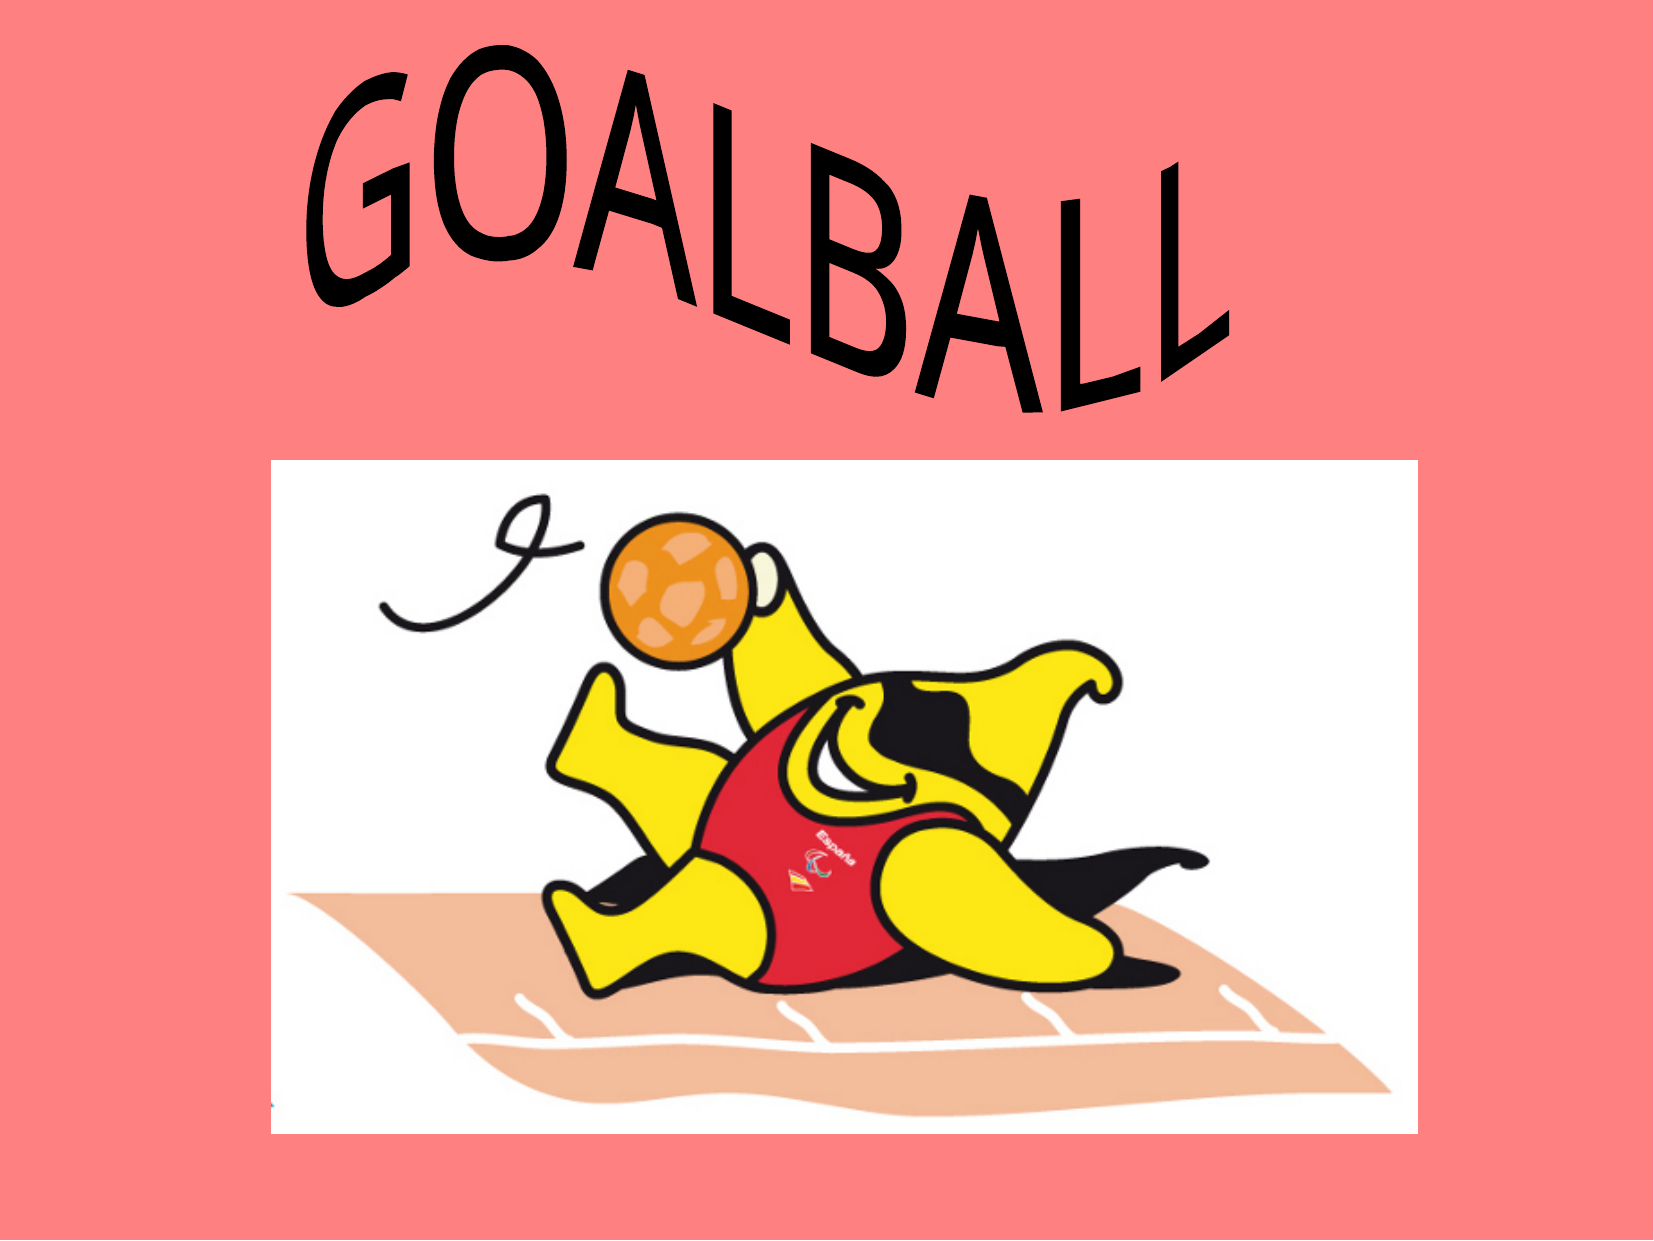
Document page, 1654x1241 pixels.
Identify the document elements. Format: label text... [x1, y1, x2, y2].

text_box GOALBALL [434, 45, 566, 261]
text_box GOALBALL [714, 104, 790, 344]
text_box GOALBALL [1161, 162, 1229, 381]
text_box GOALBALL [307, 72, 409, 307]
picture [271, 460, 1418, 1134]
text_box GOALBALL [811, 144, 906, 376]
text_box GOALBALL [574, 70, 696, 306]
text_box GOALBALL [915, 195, 1042, 412]
text_box GOALBALL [1061, 199, 1140, 411]
